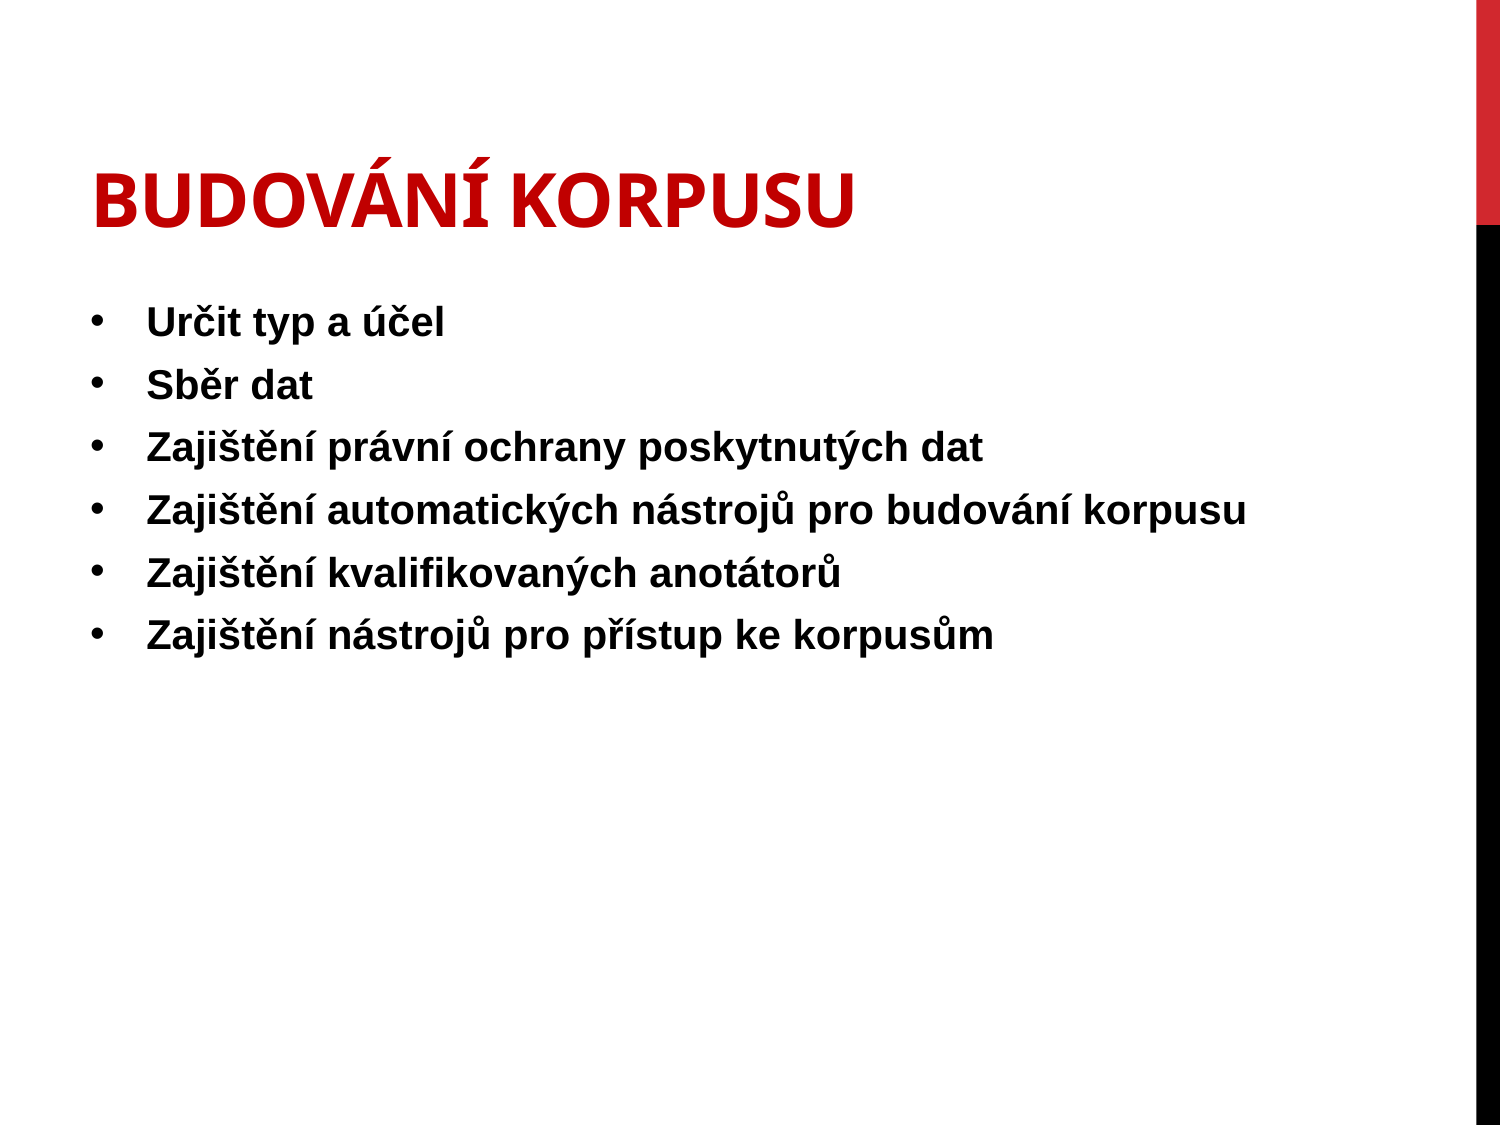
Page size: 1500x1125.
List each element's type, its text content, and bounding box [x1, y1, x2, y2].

list Určit typ a účel Sběr dat Zajištění právní ochrany poskytnutých dat Zajištění automatických nástrojů pro budování korpusu Zajištění kvalifikovaných anotátorů Zajištění nástrojů pro přístup ke korpusům [75, 287, 1326, 1005]
title BUDOVÁNÍ KORPUSU [75, 25, 1026, 251]
